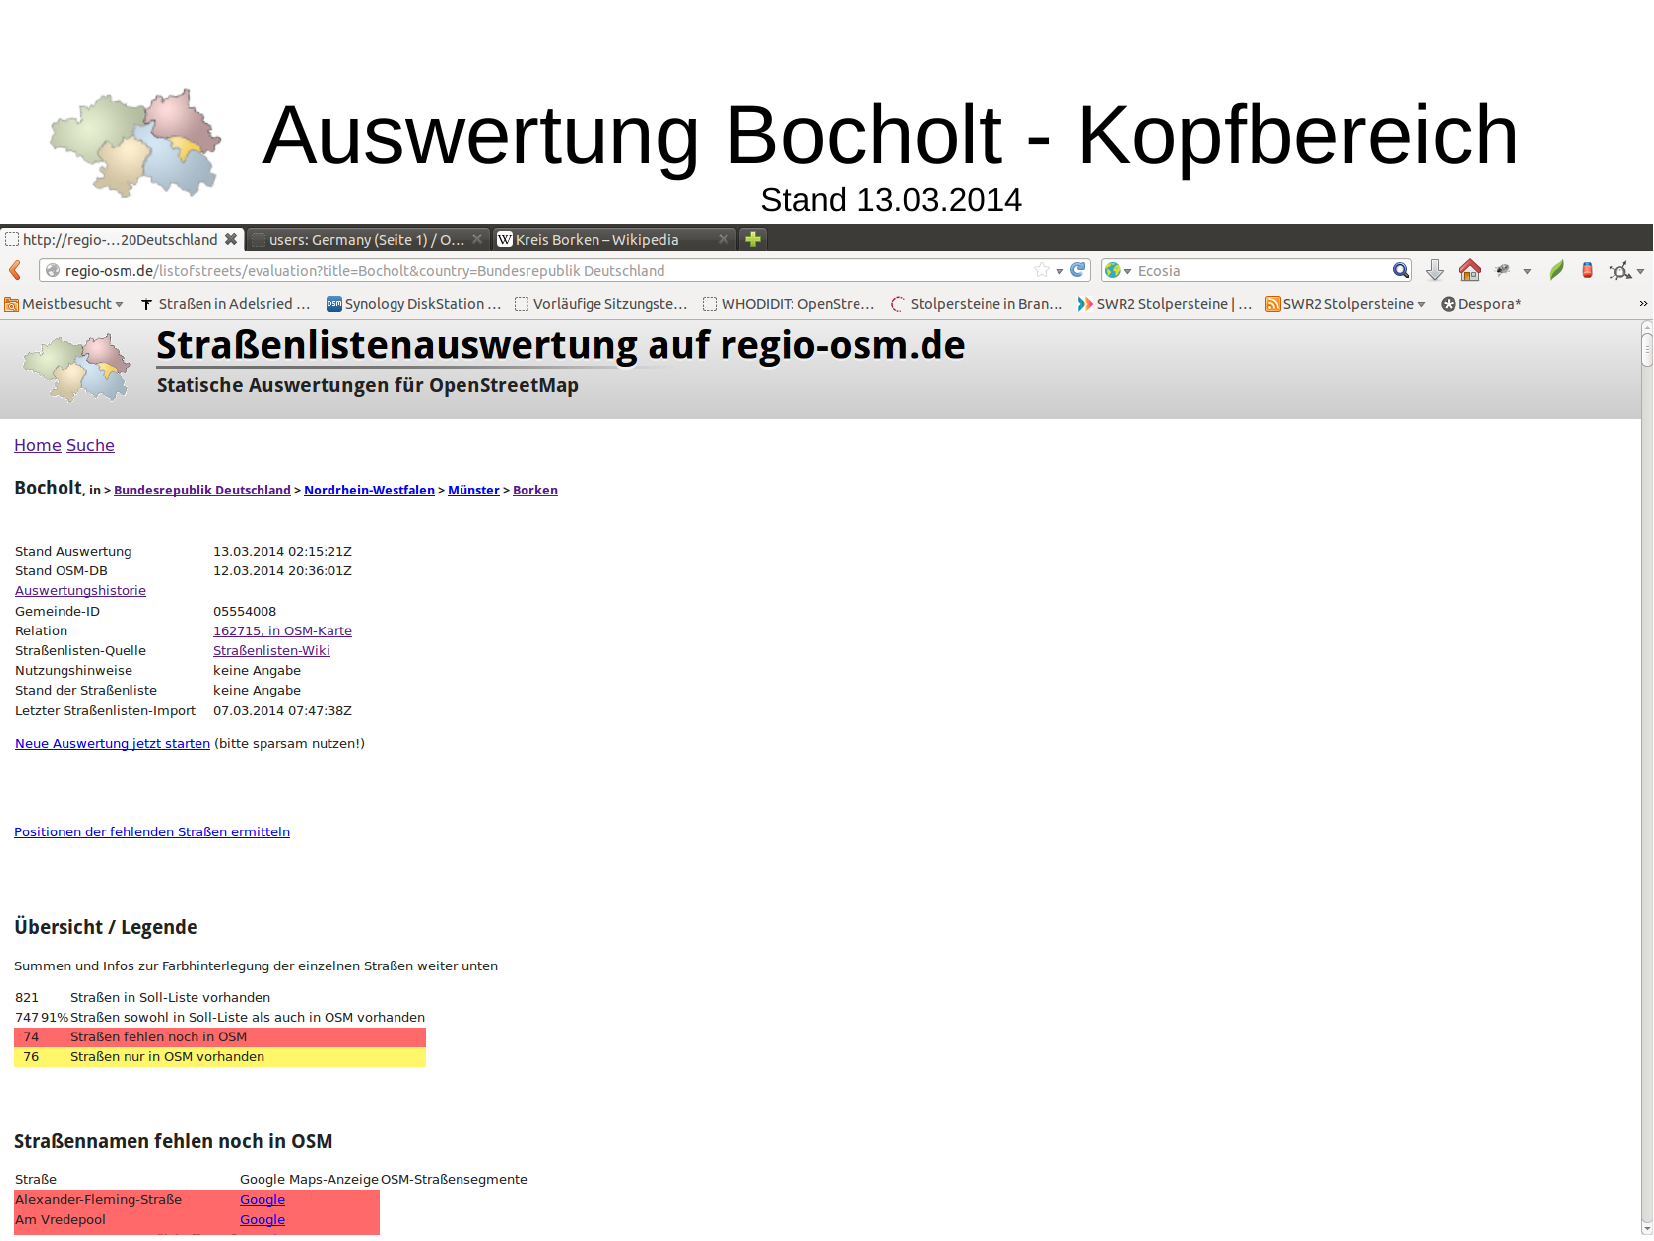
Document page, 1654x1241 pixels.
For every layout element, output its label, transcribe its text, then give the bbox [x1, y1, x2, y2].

title Auswertung Bocholt - Kopfbereich Stand 13.03.2014 [212, 49, 1571, 224]
picture [0, 68, 1653, 1235]
